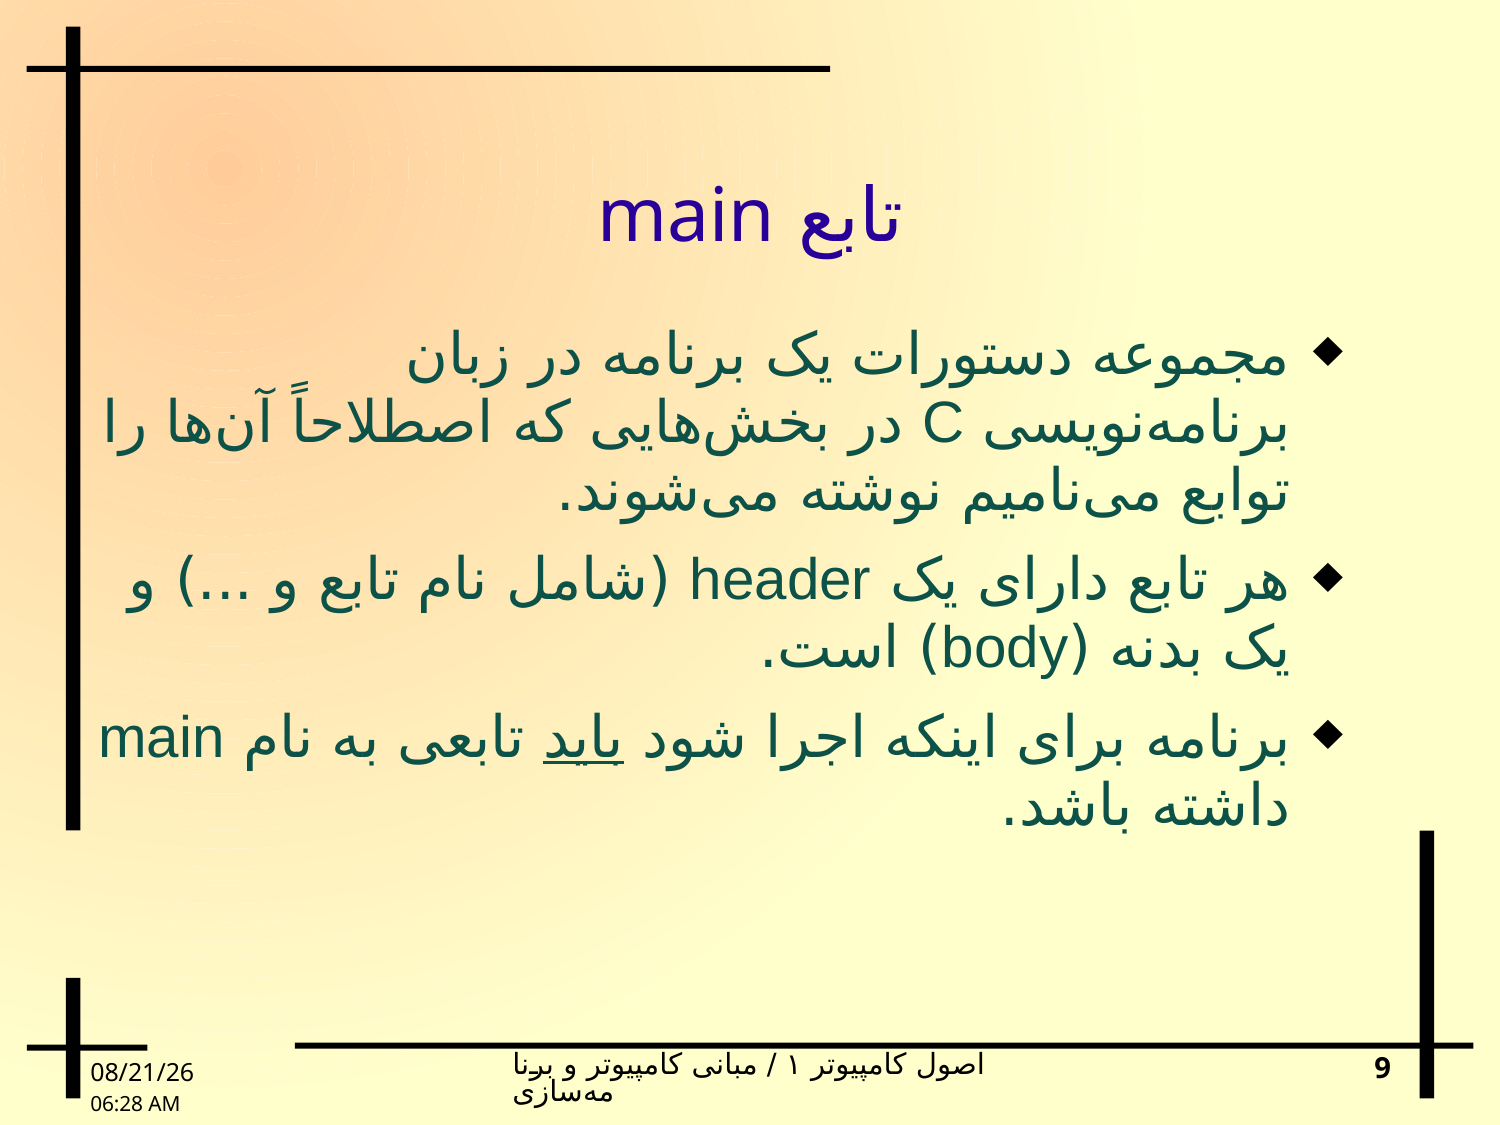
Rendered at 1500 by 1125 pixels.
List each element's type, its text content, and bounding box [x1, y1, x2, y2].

list مجموعه دستورات یک برنامه در زبان برنامه‌نویسی C در بخش‌هایی که اصطلاحاً آن‌ها را توابع می‌نامیم نوشته می‌شوند. هر تابع دارای یک header (شامل نام تابع و ...) و یک بدنه (body) است. برنامه برای اینکه اجرا شود باید تابعی به نام main داشته باشد. [92, 320, 1415, 911]
title تابع main [109, 150, 1391, 274]
